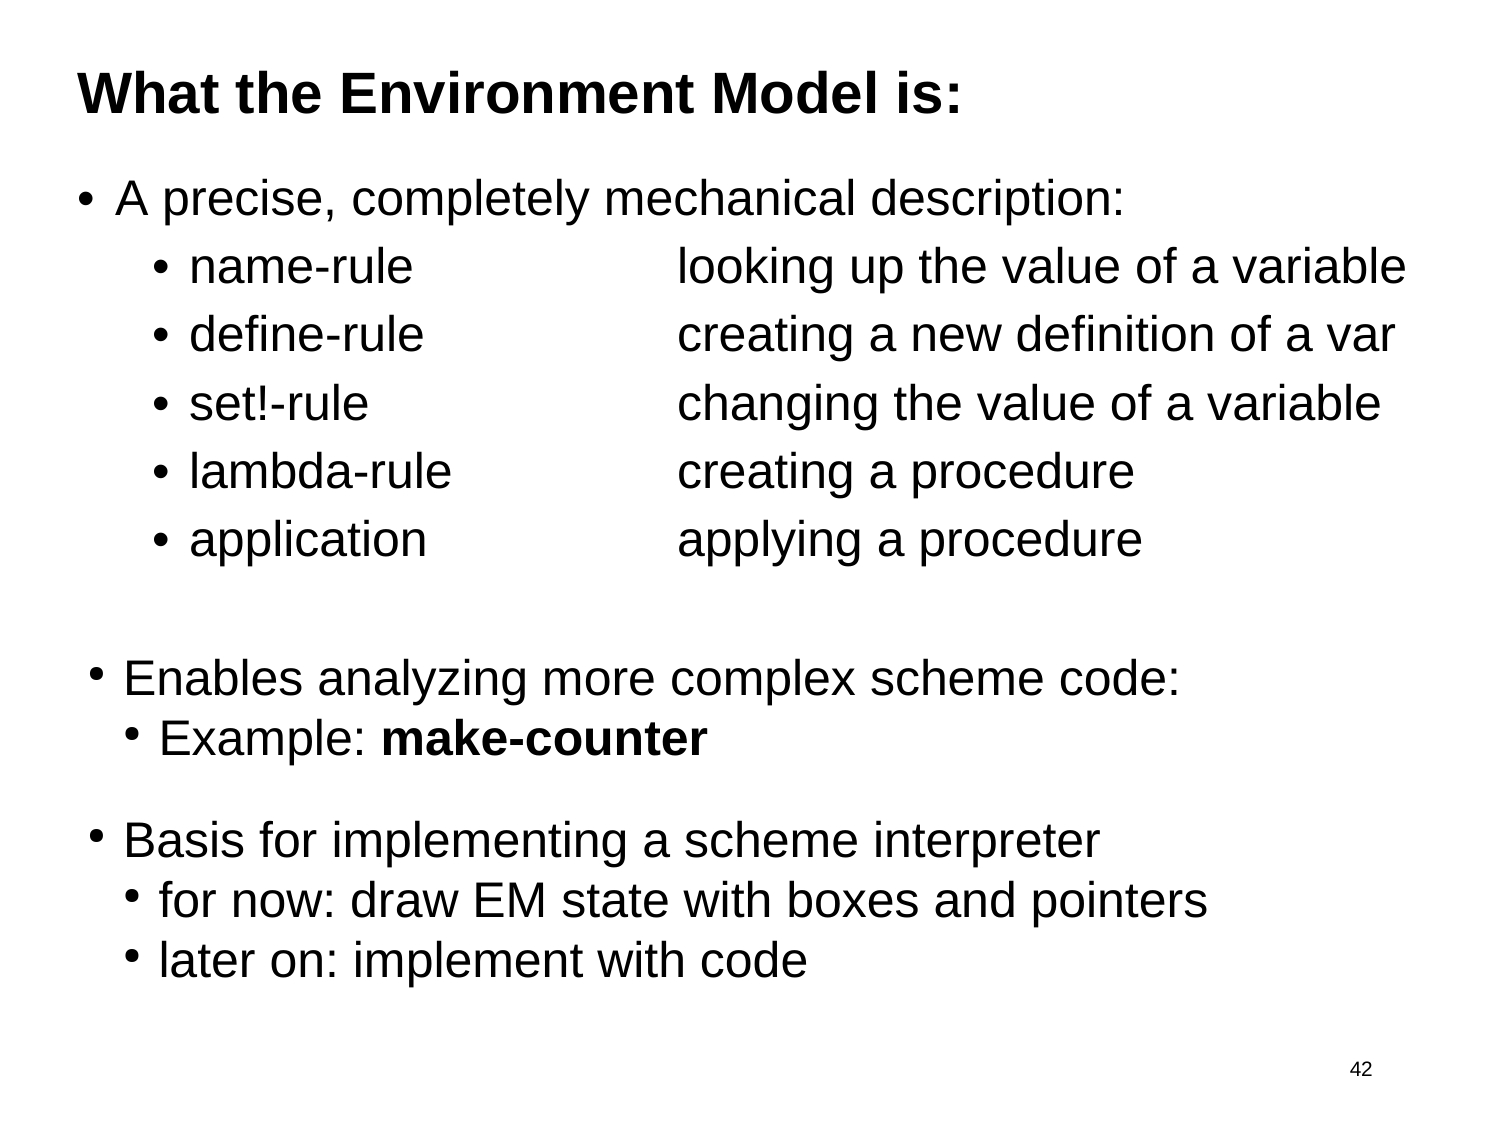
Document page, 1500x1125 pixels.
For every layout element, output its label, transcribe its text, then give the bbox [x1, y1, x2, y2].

text_box Enables analyzing more complex scheme code: Example: make-counter [37, 637, 1303, 773]
text_box Basis for implementing a scheme interpreter for now: draw EM state with boxes and pointers later on: implement with code [37, 799, 1381, 996]
list A precise, completely mechanical description: name-rule looking up the value of a variable define-rule creating a new definition of a var set!-rule changing the value of a variable lambda-rule creating a procedure application applying a procedure [62, 162, 1450, 588]
title What the Environment Model is: [62, 24, 1338, 162]
